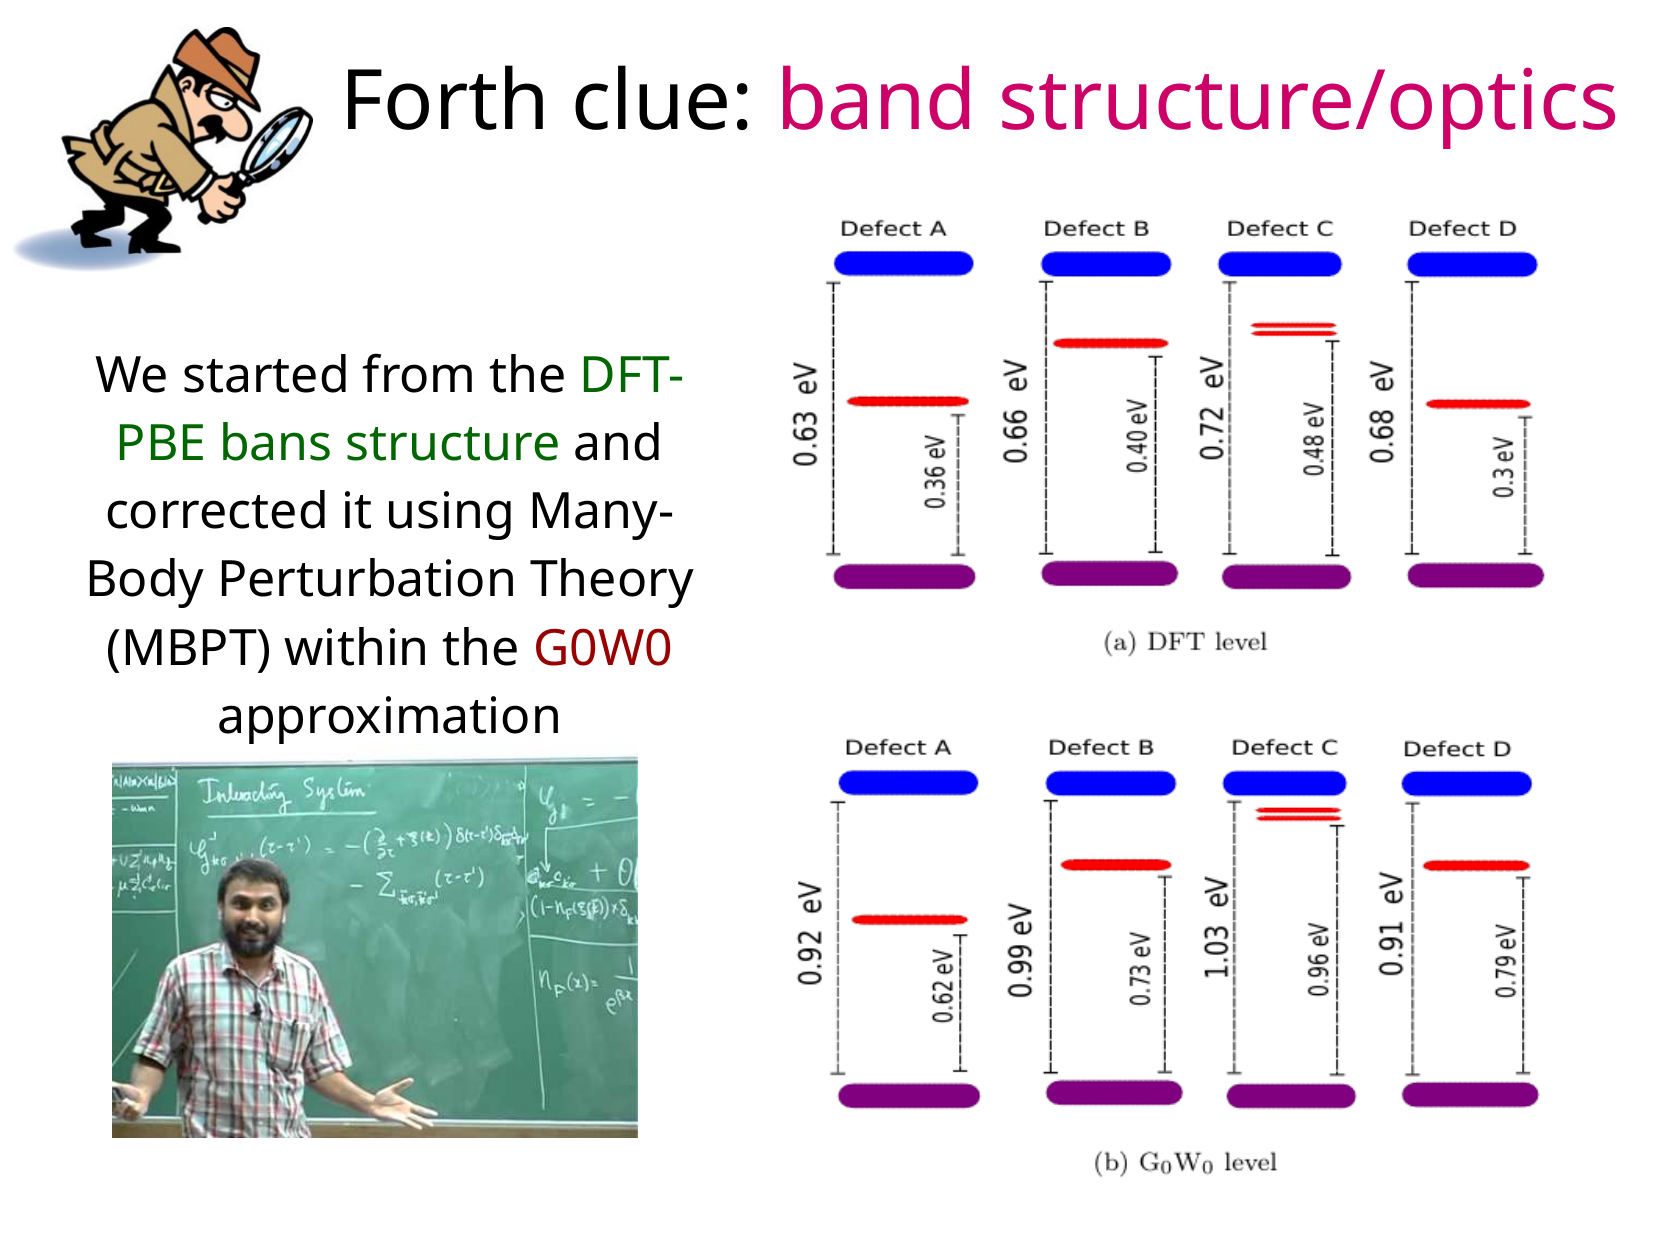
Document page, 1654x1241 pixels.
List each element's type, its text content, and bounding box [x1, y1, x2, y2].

picture [112, 744, 638, 1138]
title Forth clue: band structure/optics [336, 35, 1625, 160]
picture [12, 27, 313, 272]
text_box We started from the DFT-PBE bans structure and corrected it using Many-Body Perturbation Theory (MBPT) within the G0W0 approximation [59, 318, 721, 768]
picture [761, 186, 1607, 1205]
